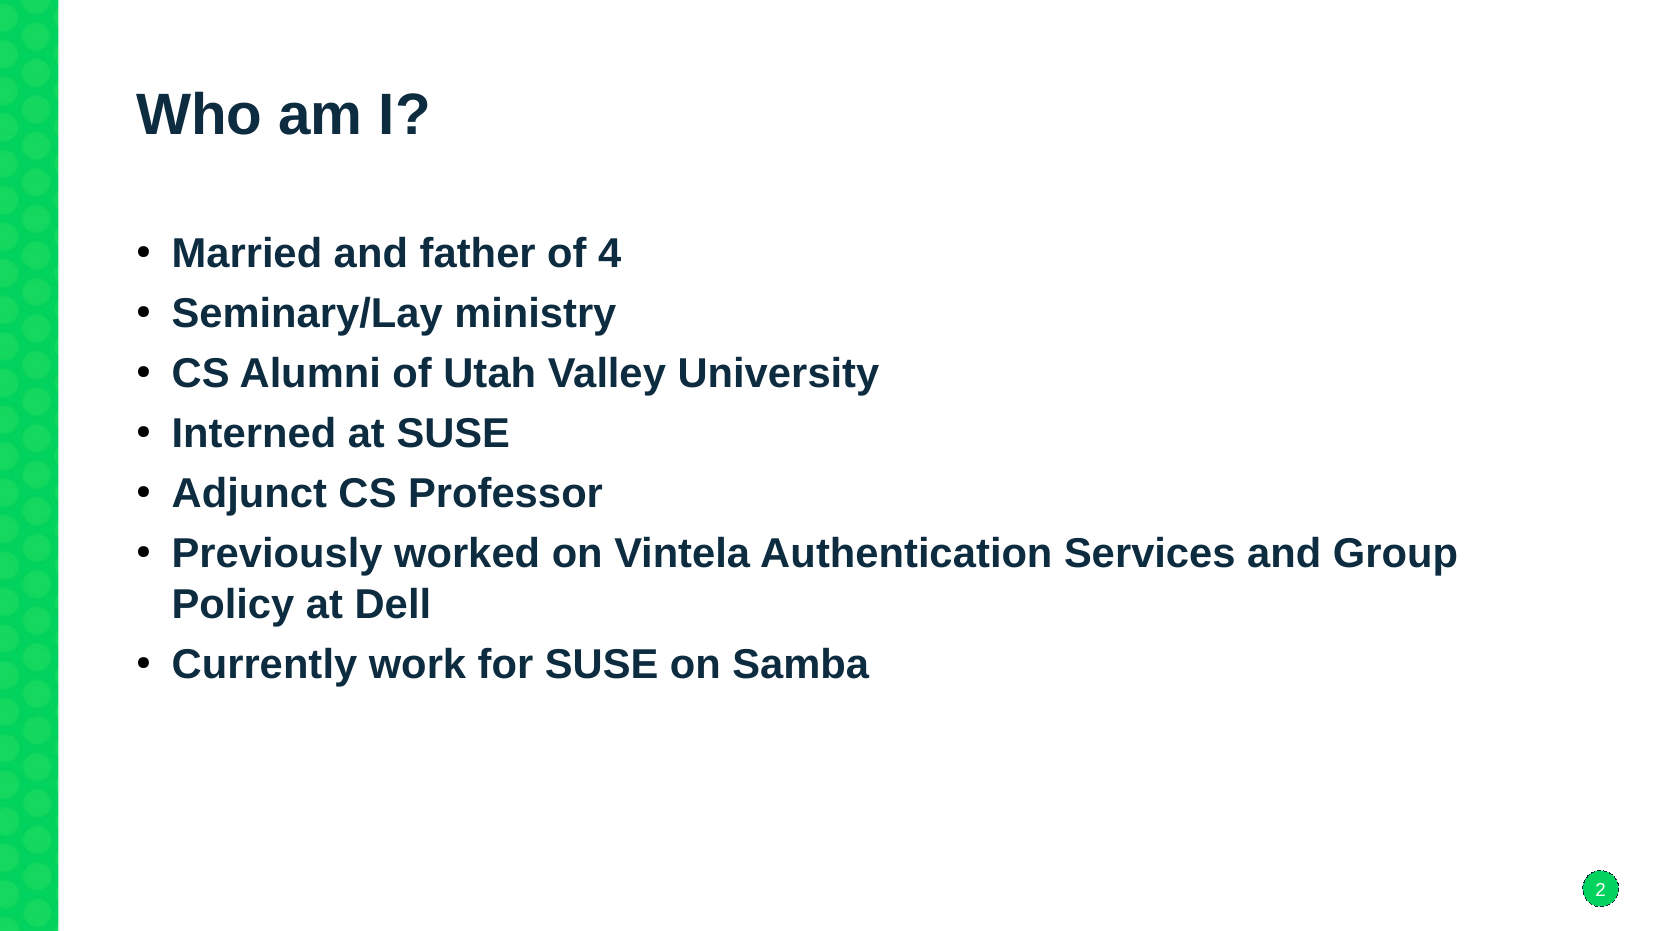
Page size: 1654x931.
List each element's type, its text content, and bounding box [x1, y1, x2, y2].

picture [0, 0, 76, 931]
list Married and father of 4 Seminary/Lay ministry CS Alumni of Utah Valley University Interned at SUSE Adjunct CS Professor Previously worked on Vintela Authentication Services and Group Policy at Dell Currently work for SUSE on Samba [121, 217, 1531, 825]
title Who am I? [121, 37, 1531, 193]
